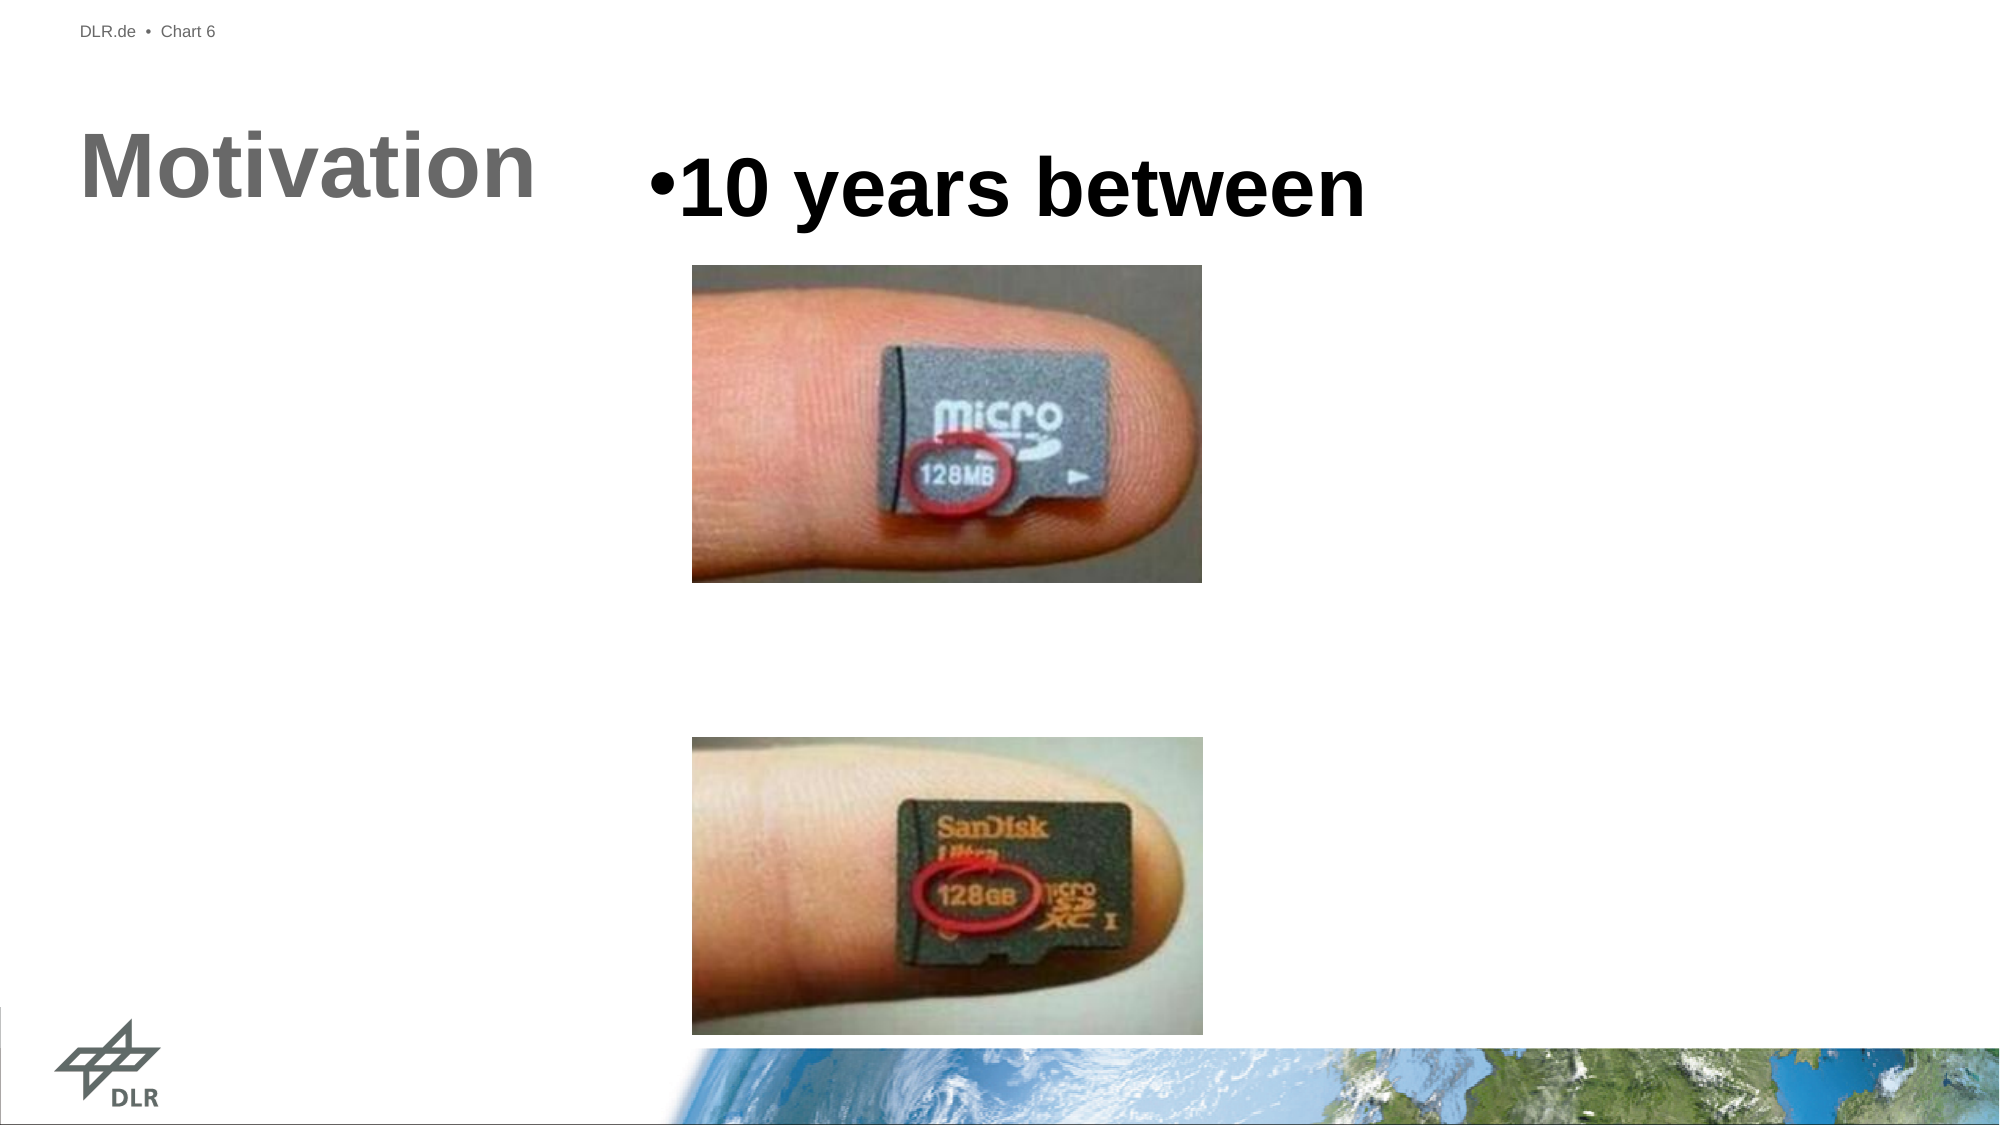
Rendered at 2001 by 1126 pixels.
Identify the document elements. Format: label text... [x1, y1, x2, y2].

picture [692, 737, 1203, 1035]
title Motivation [79, 106, 1921, 228]
picture [692, 265, 1202, 583]
slide_number DLR.de • Chart <number> [79, 20, 251, 45]
text_box 10 years between [634, 125, 1984, 1035]
